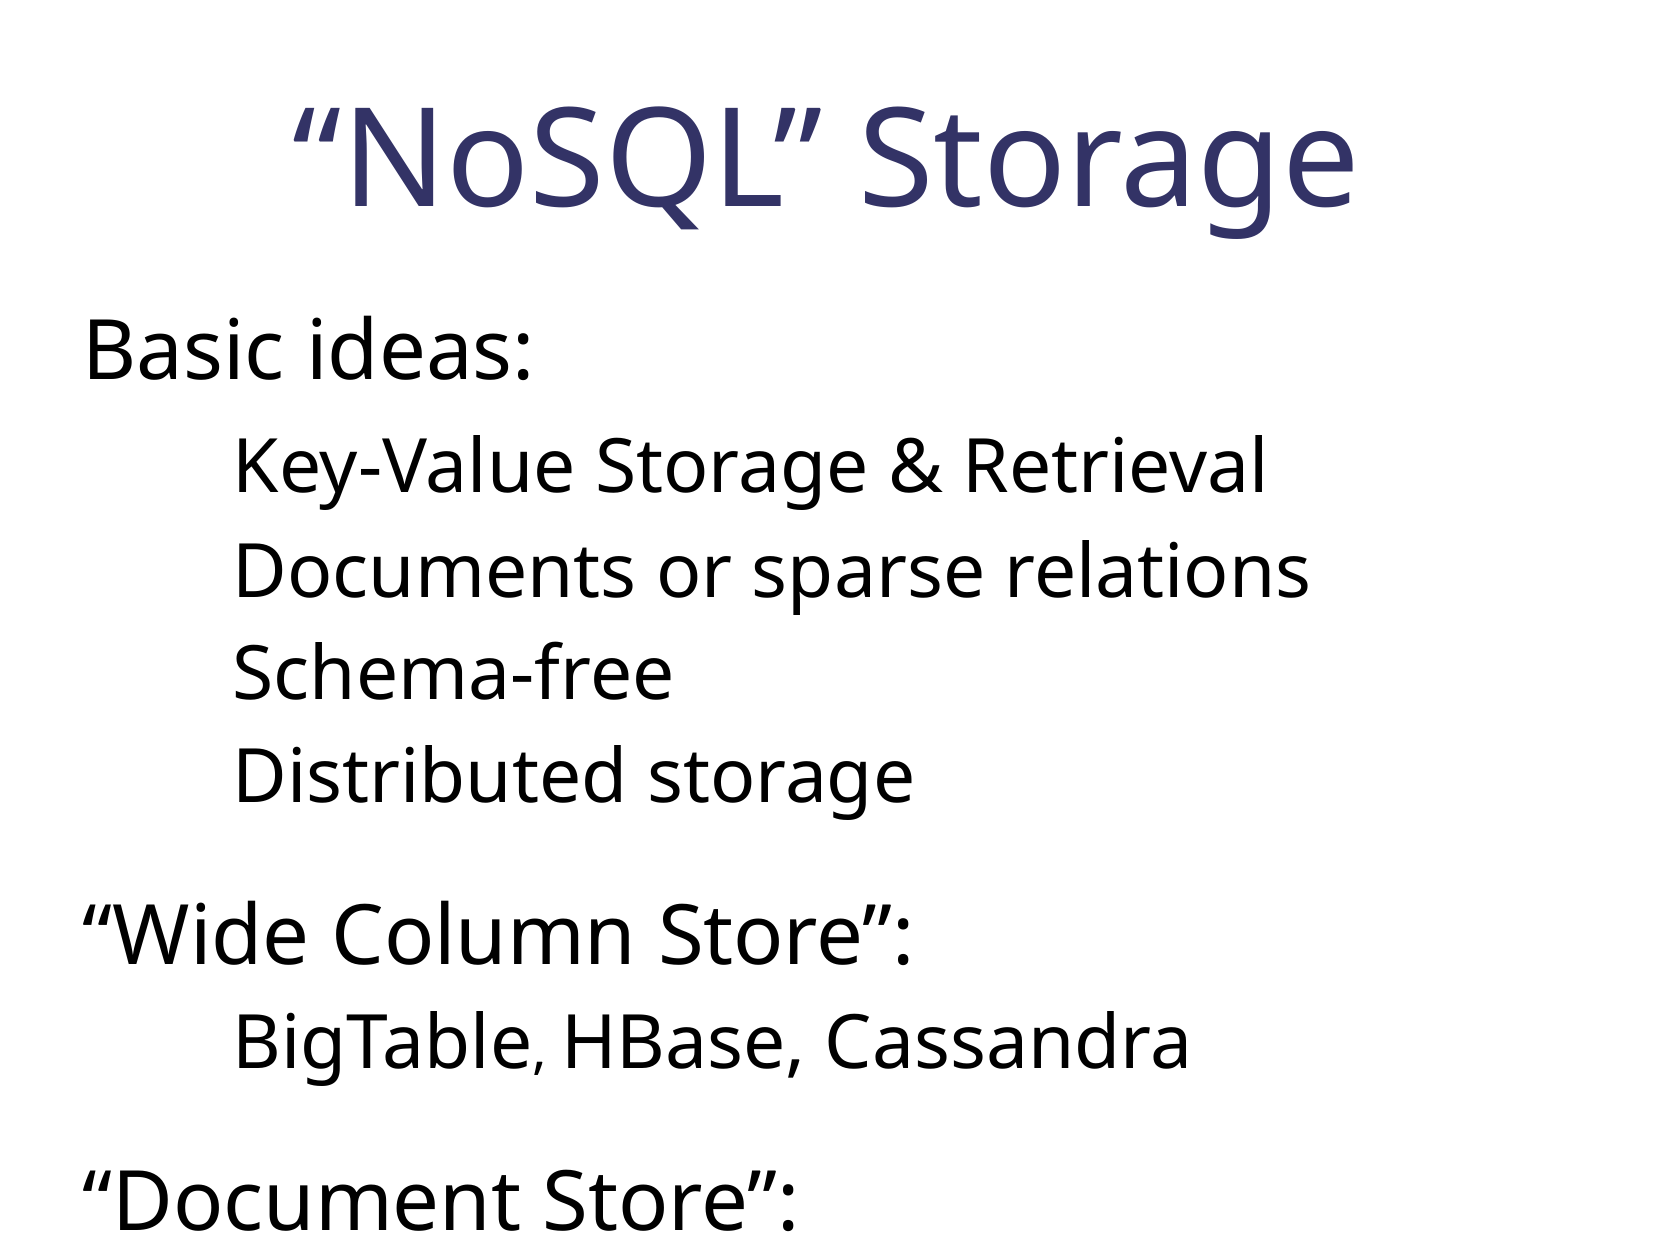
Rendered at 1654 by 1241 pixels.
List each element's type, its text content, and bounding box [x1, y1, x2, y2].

title “NoSQL” Storage [82, 56, 1571, 250]
subtitle Basic ideas: Key-Value Storage & Retrieval Documents or sparse relations Schema-free Distributed storage “Wide Column Store”: BigTable, HBase, Cassandra “Document Store”: CouchDB, MongoDB [82, 290, 1654, 1241]
